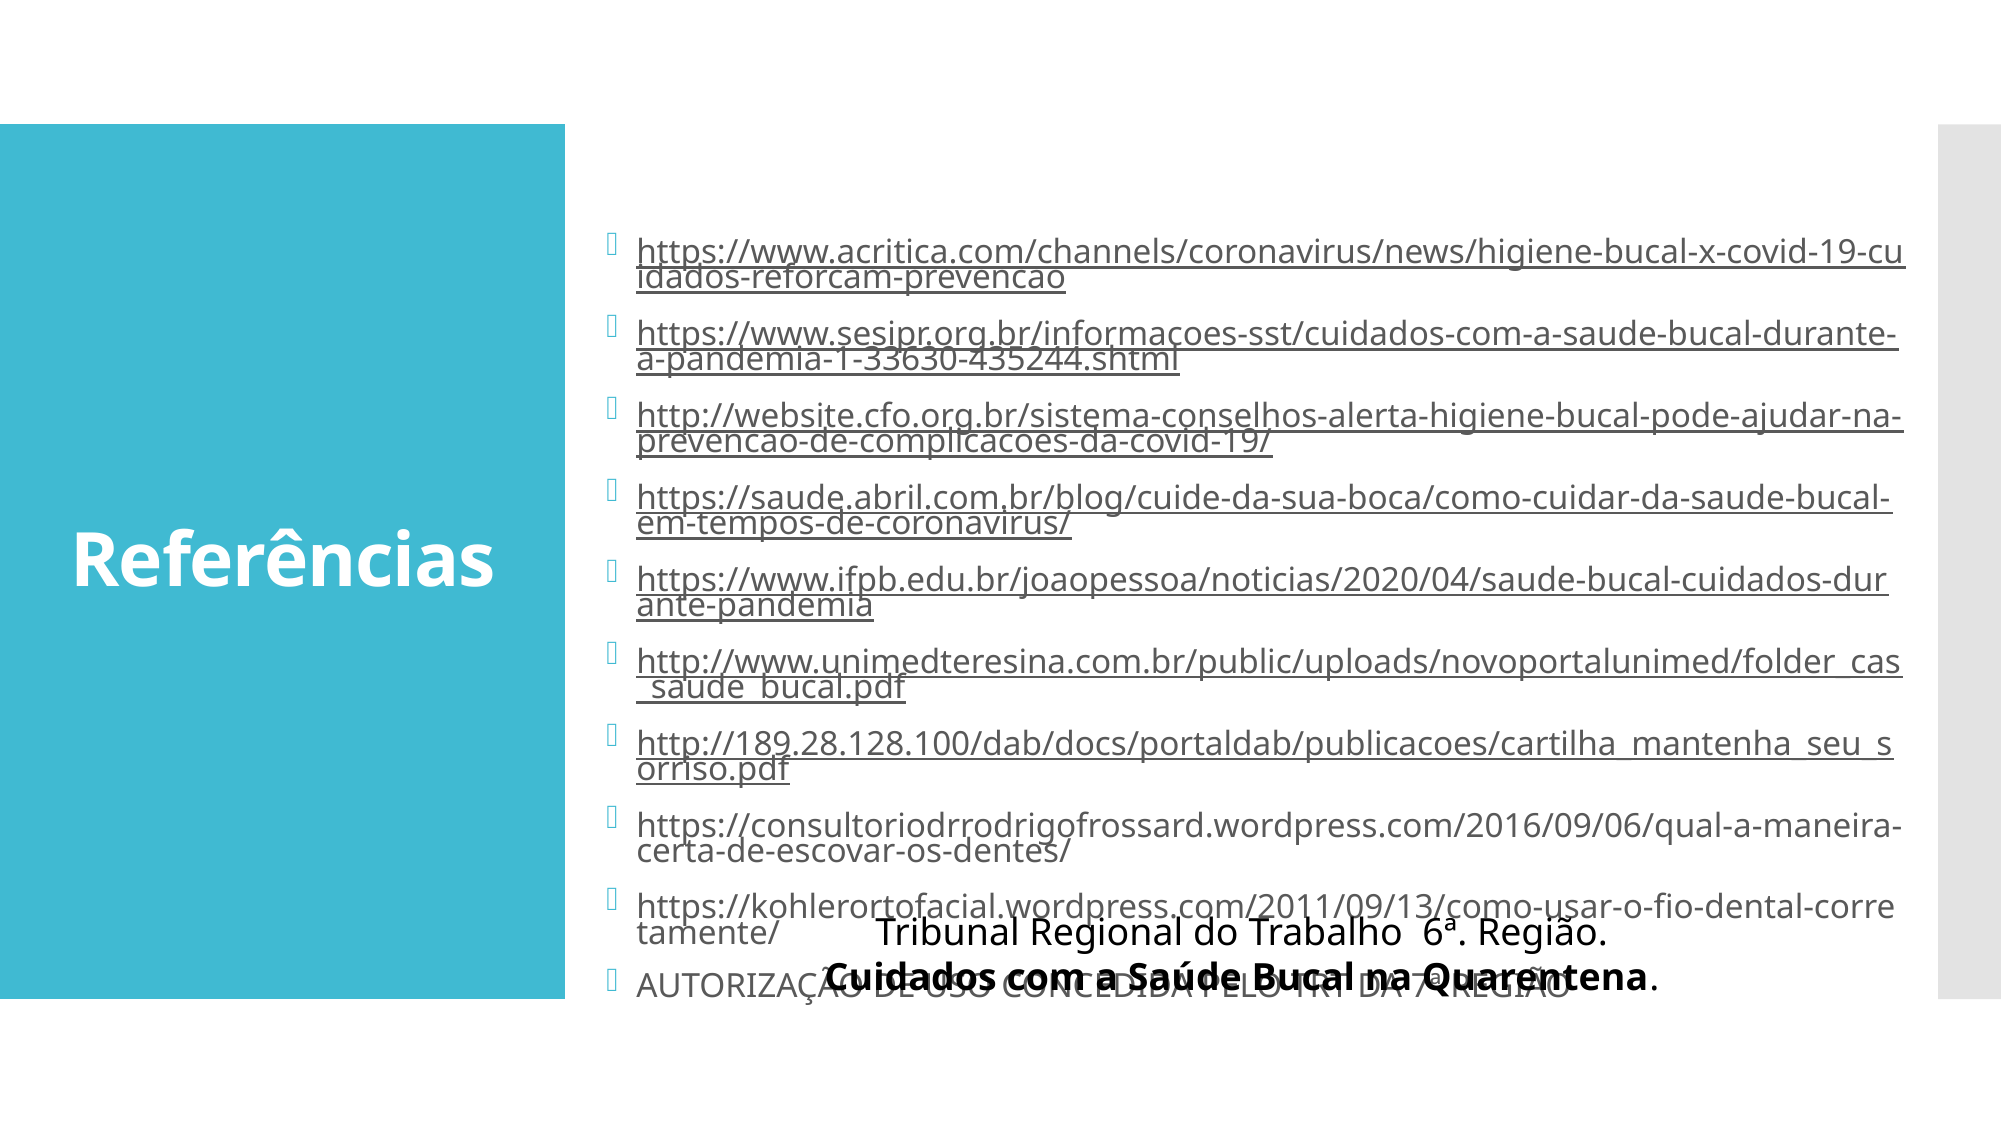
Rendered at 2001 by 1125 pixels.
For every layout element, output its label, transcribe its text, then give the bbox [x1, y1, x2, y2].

text_box Tribunal Regional do Trabalho 6ª. Região. Cuidados com a Saúde Bucal na Quarentena. [591, 900, 1893, 1007]
list https://www.acritica.com/channels/coronavirus/news/higiene-bucal-x-covid-19-cuidados-reforcam-prevencao https://www.sesipr.org.br/informacoes-sst/cuidados-com-a-saude-bucal-durante-a-pandemia-1-33630-435244.shtml http://website.cfo.org.br/sistema-conselhos-alerta-higiene-bucal-pode-ajudar-na-prevencao-de-complicacoes-da-covid-19/ https://saude.abril.com.br/blog/cuide-da-sua-boca/como-cuidar-da-saude-bucal-em-tempos-de-coronavirus/ https://www.ifpb.edu.br/joaopessoa/noticias/2020/04/saude-bucal-cuidados-durante-pandemia http://www.unimedteresina.com.br/public/uploads/novoportalunimed/folder_cas_saude_bucal.pdf http://189.28.128.100/dab/docs/portaldab/publicacoes/cartilha_mantenha_seu_sorriso.pdf https://consultoriodrrodrigofrossard.wordpress.com/2016/09/06/qual-a-maneira-certa-de-escovar-os-dentes/ https://kohlerortofacial.wordpress.com/2011/09/13/como-usar-o-fio-dental-corretamente/ AUTORIZAÇÃO DE USO CONCEDIDA PELO TRT DA 7ª REGIÃO [591, 184, 1923, 883]
title Referências [41, 184, 526, 940]
